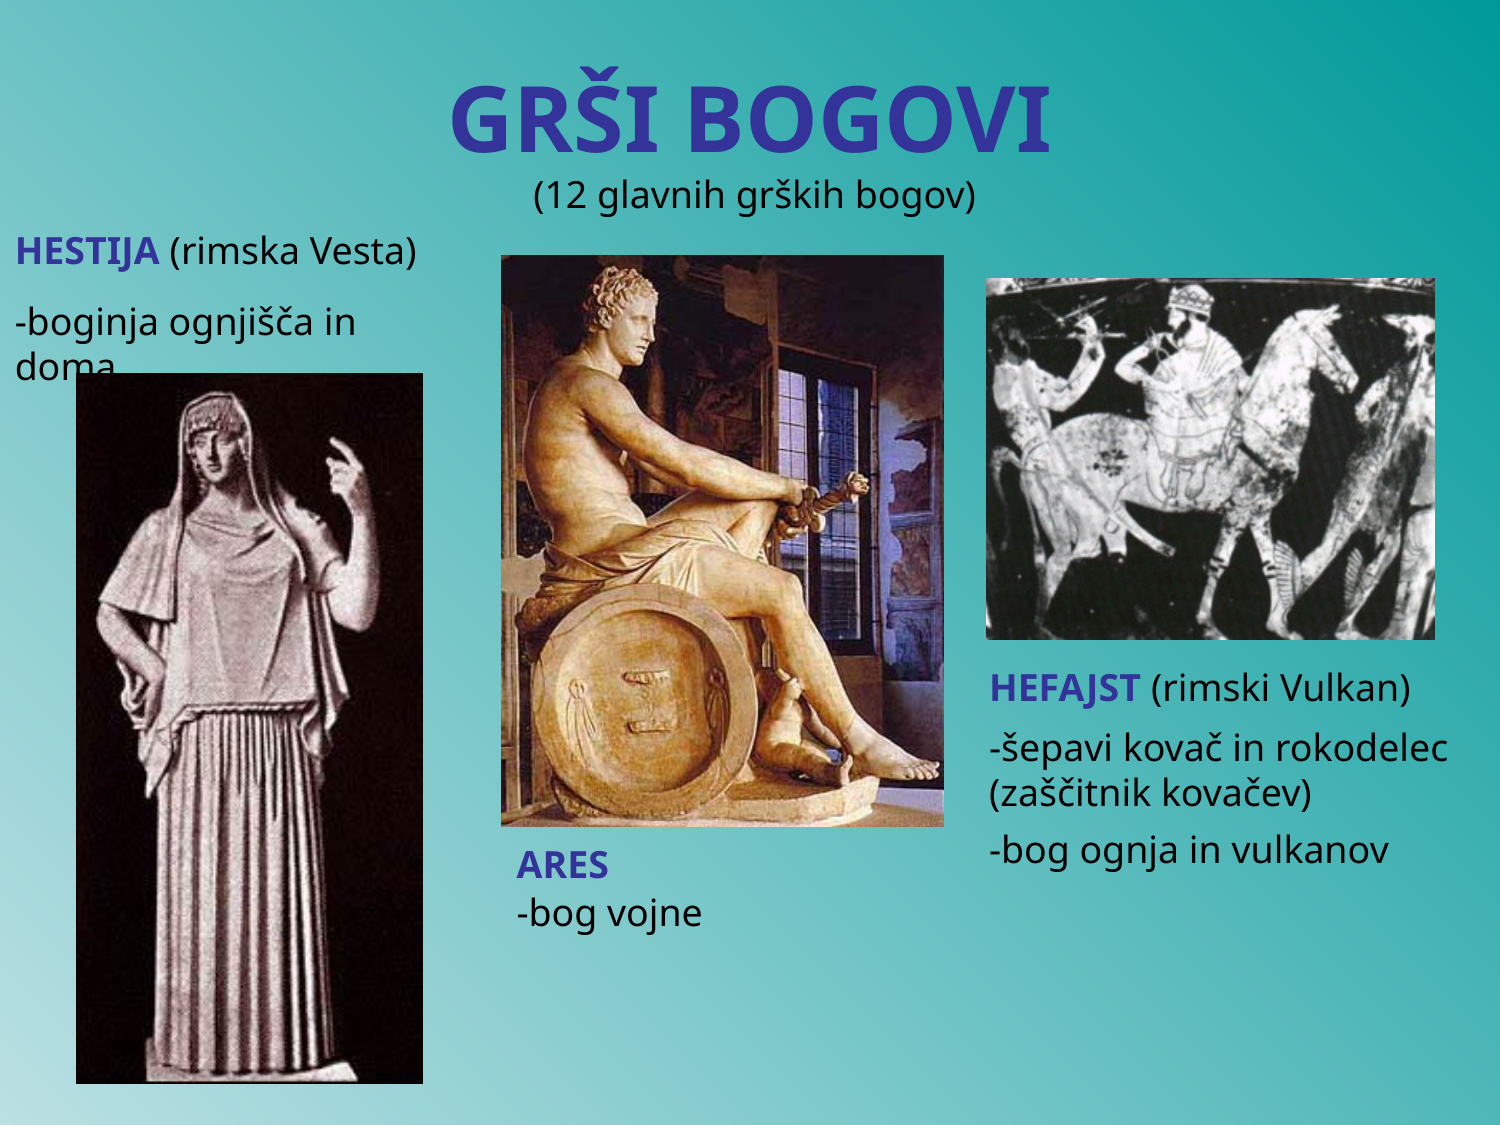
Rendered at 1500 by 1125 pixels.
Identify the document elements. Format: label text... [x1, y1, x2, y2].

picture [501, 255, 944, 827]
picture [986, 278, 1435, 640]
picture [76, 373, 423, 1084]
text_box GRŠI BOGOVI (12 glavnih grških bogov) [74, 45, 1425, 233]
text_box -boginja ognjišča in doma [0, 290, 473, 396]
text_box ARES [501, 834, 963, 894]
text_box -bog vojne [501, 881, 928, 942]
text_box HESTIJA (rimska Vesta) [0, 219, 520, 280]
text_box HEFAJST (rimski Vulkan) [974, 656, 1471, 716]
text_box -šepavi kovač in rokodelec (zaščitnik kovačev) -bog ognja in vulkanov [974, 716, 1500, 879]
